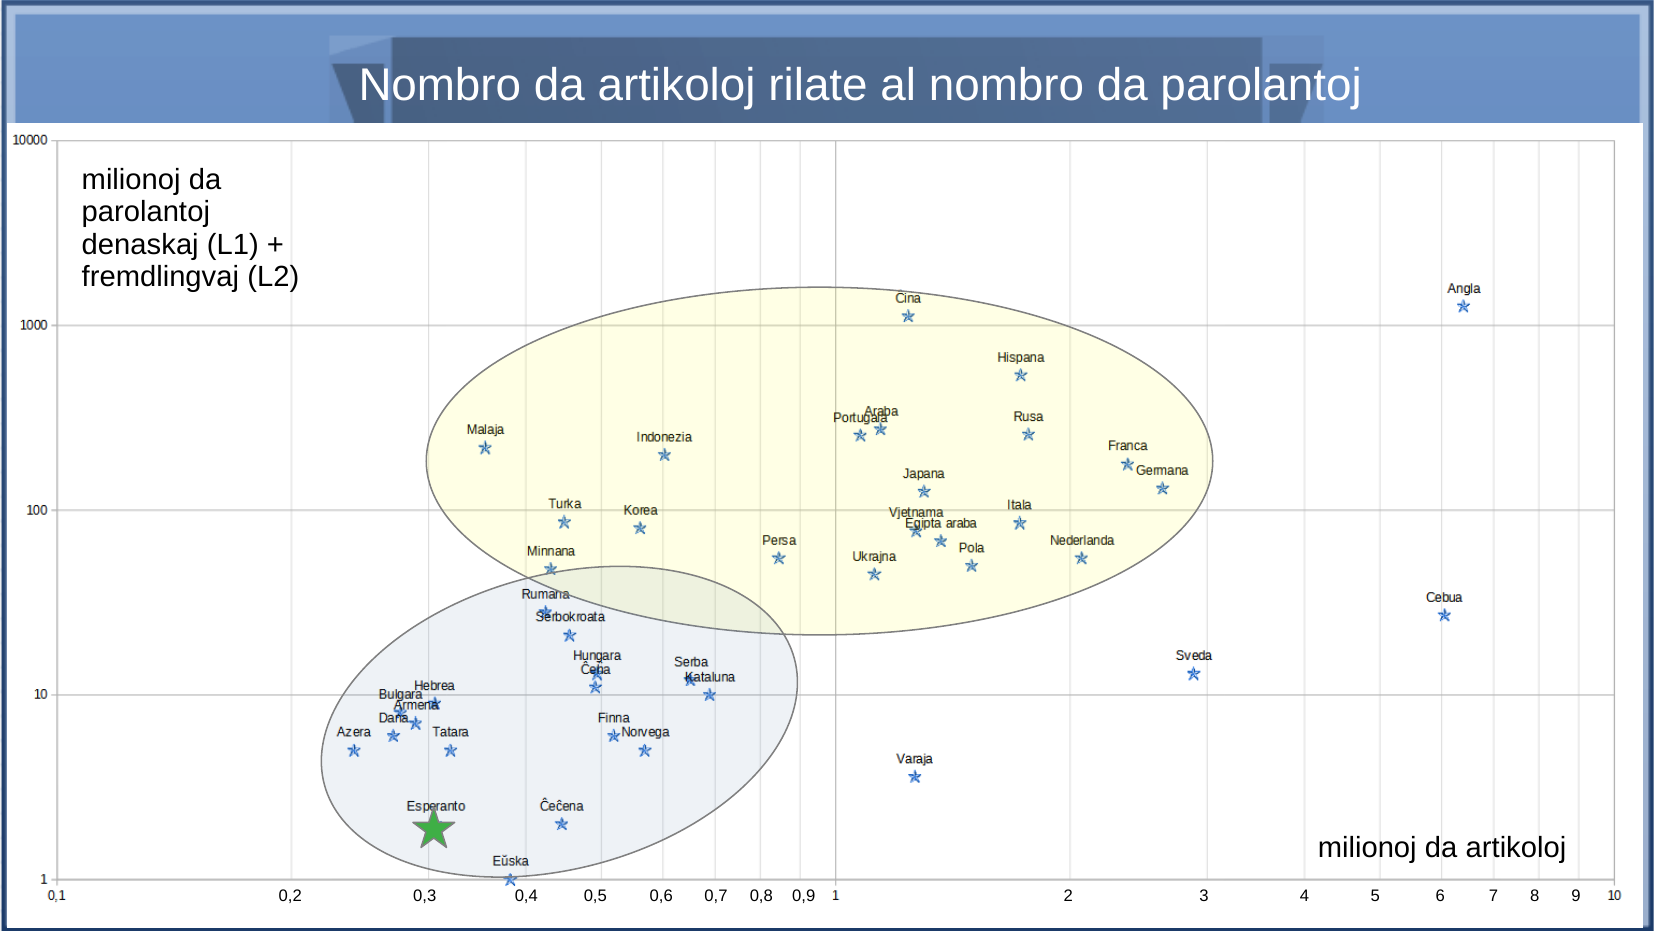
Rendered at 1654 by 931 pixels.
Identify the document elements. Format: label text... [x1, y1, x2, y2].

text_box 0,6 [634, 877, 689, 913]
text_box 8 [1515, 877, 1556, 913]
text_box 0,5 [568, 877, 626, 913]
text_box 7 [1473, 877, 1515, 913]
text_box [321, 287, 1213, 878]
text_box 0,7 [689, 877, 735, 913]
text_box 0,2 [264, 877, 319, 913]
text_box 5 [1355, 877, 1400, 913]
text_box 0,3 [398, 877, 455, 913]
picture [0, 0, 1654, 931]
text_box 6 [1420, 877, 1465, 913]
text_box 4 [1285, 877, 1329, 913]
text_box 0,8 [735, 877, 777, 913]
text_box milionoj da parolantoj denaskaj (L1) + fremdlingvaj (L2) [66, 153, 363, 300]
title Nombro da artikoloj rilate al nombro da parolantoj [311, 35, 1410, 123]
text_box 3 [1184, 877, 1228, 913]
text_box 0,4 [500, 877, 555, 913]
text_box 9 [1556, 877, 1601, 913]
text_box 2 [1048, 877, 1092, 913]
text_box milionoj da artikoloj [1303, 822, 1599, 870]
text_box 0,9 [777, 877, 838, 913]
